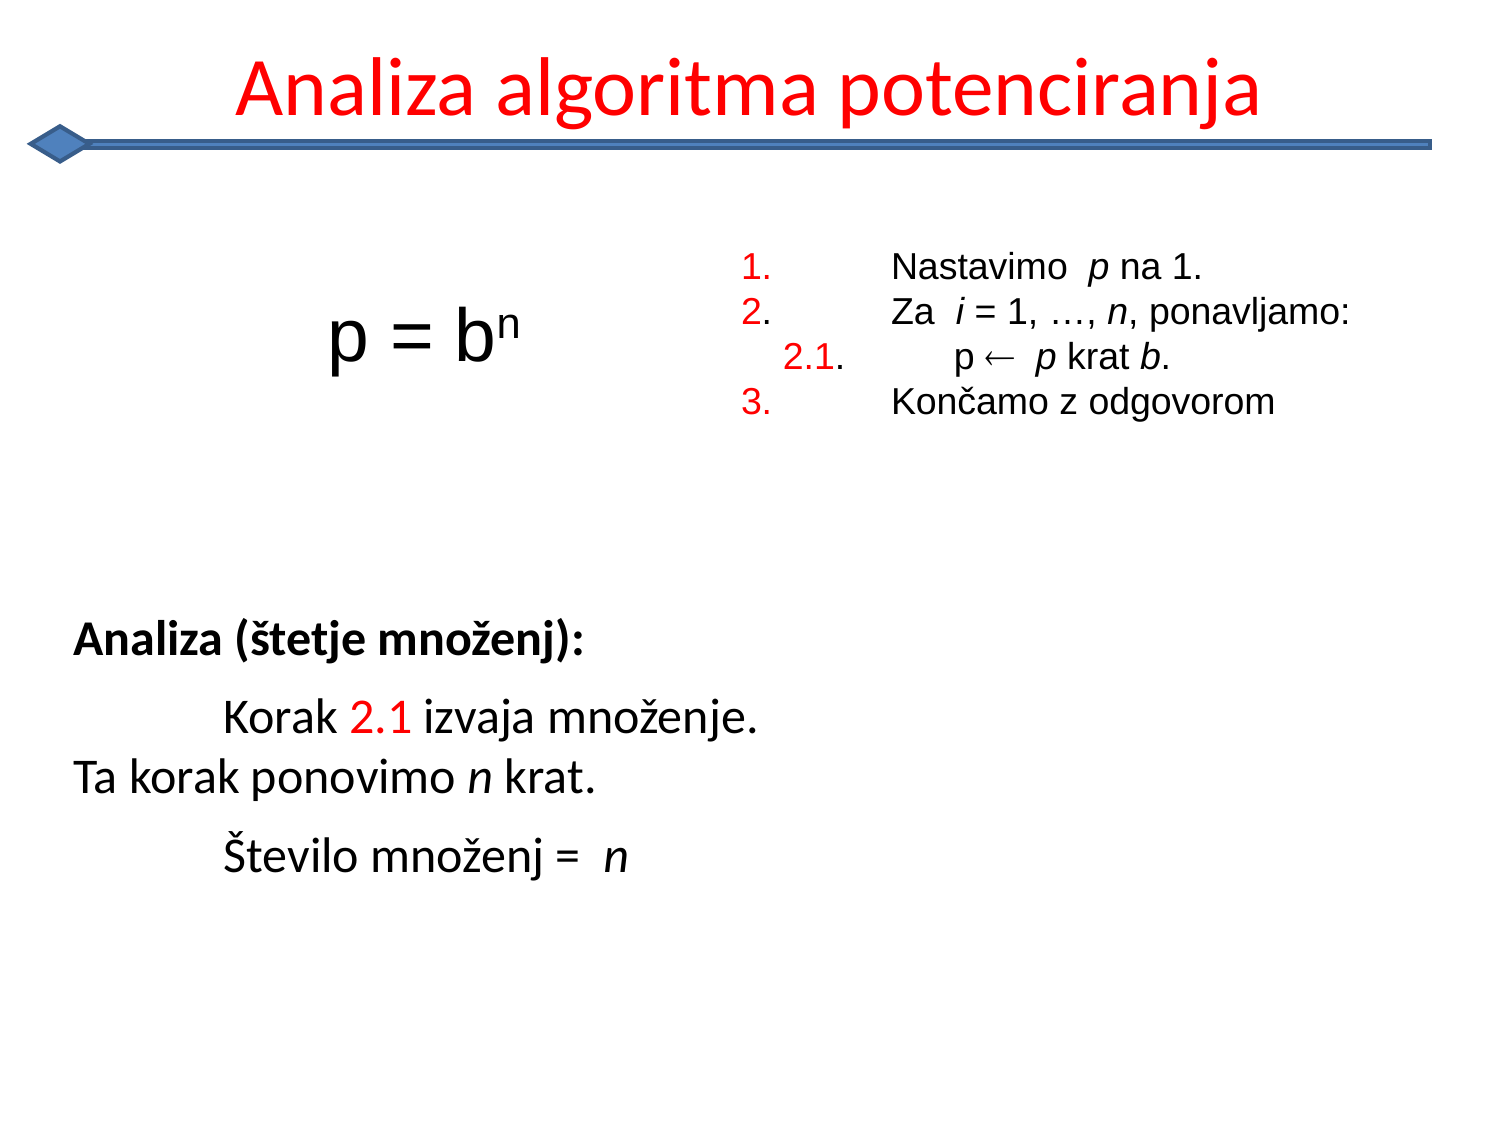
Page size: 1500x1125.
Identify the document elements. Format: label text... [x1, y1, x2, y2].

list Analiza (štetje množenj): Korak 2.1 izvaja množenje. Ta korak ponovimo n krat. Število množenj = n [58, 597, 1334, 1008]
title Analiza algoritma potenciranja [75, 23, 1426, 141]
text_box p = bn [313, 278, 536, 385]
text_box 1. Nastavimo p na 1. 2. Za i = 1, …, n, ponavljamo: 2.1. p  p krat b. 3. Končamo z odgovorom [726, 234, 1400, 430]
